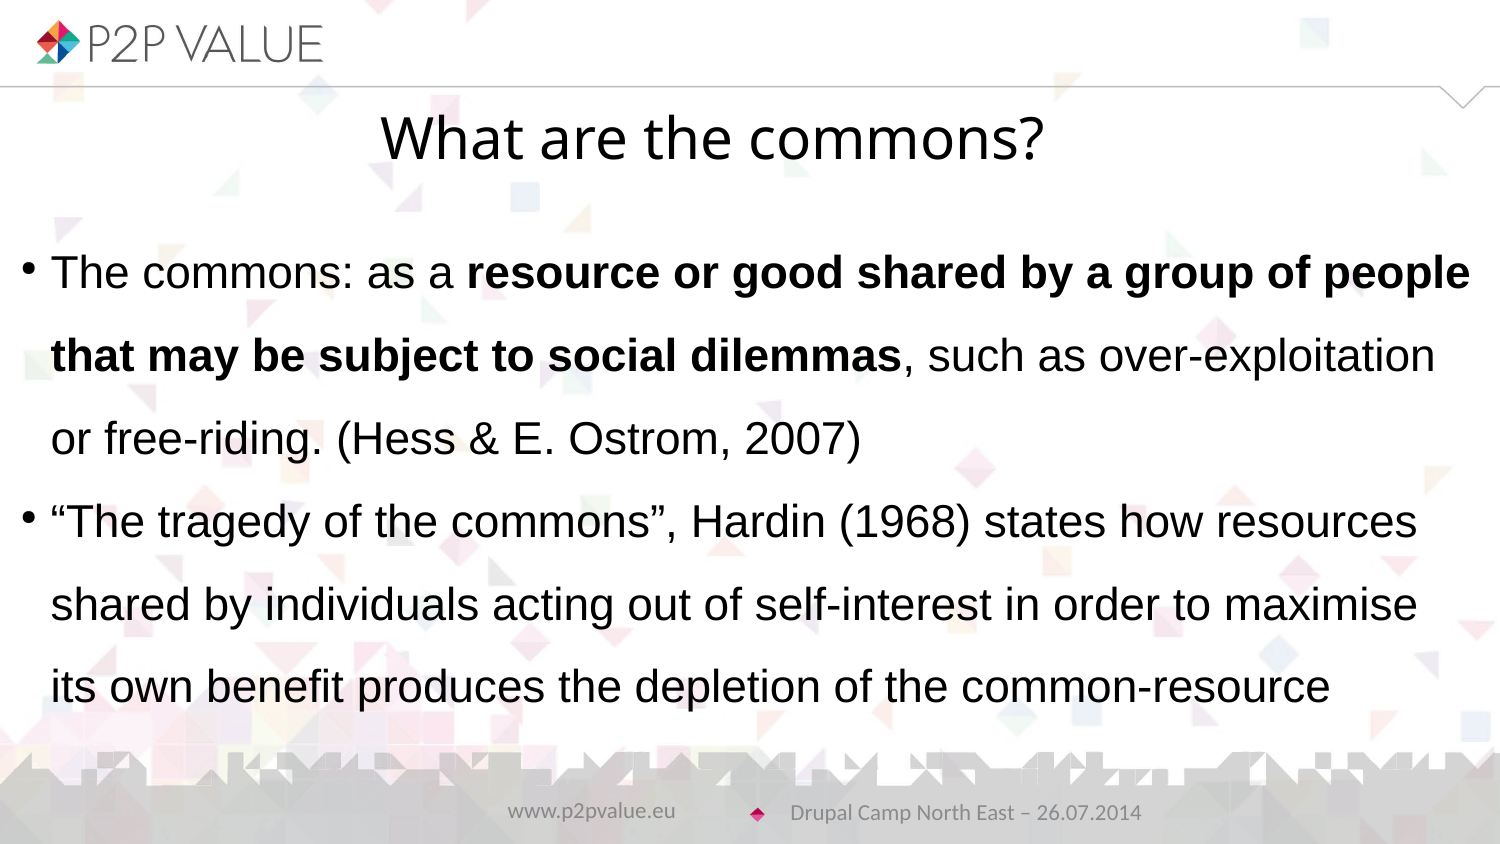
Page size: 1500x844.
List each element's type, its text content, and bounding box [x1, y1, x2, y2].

subtitle The commons: as a resource or good shared by a group of people that may be subject to social dilemmas, such as over-exploitation or free-riding. (Hess & E. Ostrom, 2007) “The tragedy of the commons”, Hardin (1968) states how resources shared by individuals acting out of self-interest in order to maximise its own benefit produces the depletion of the common-resource [7, 207, 1488, 778]
picture [0, 0, 1500, 844]
text_box www.p2pvalue.eu [501, 789, 720, 829]
text_box Drupal Camp North East – 26.07.2014 [777, 788, 1470, 834]
title What are the commons? [60, 92, 1366, 181]
